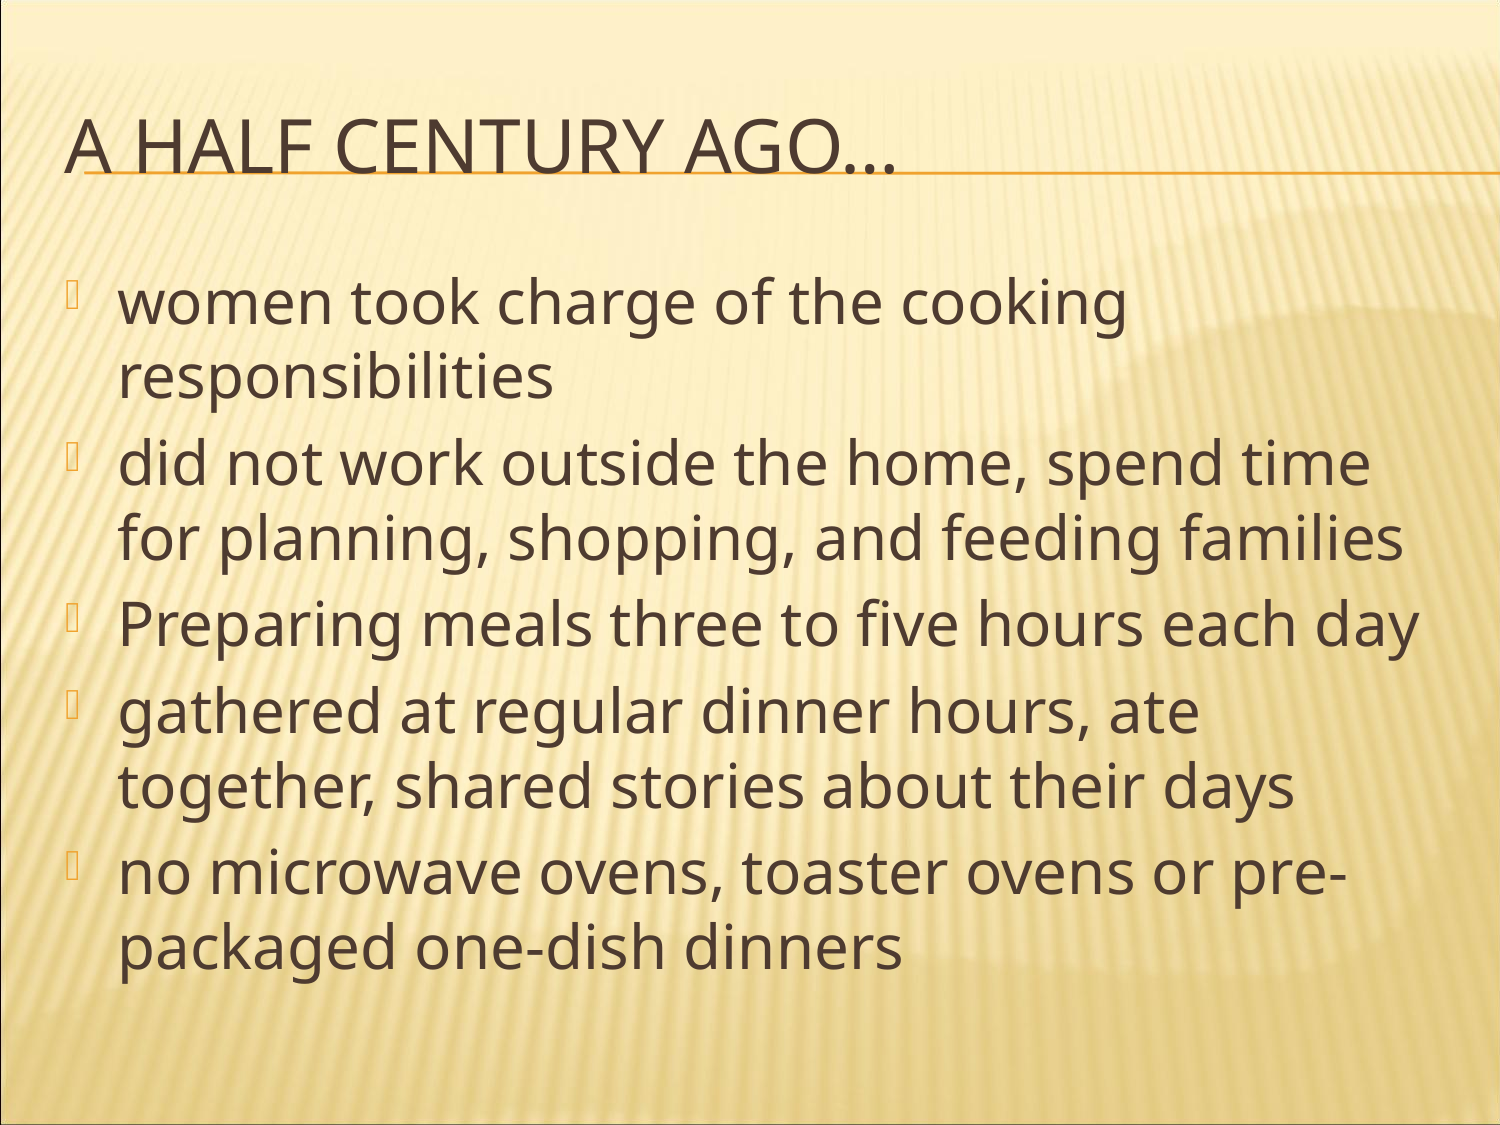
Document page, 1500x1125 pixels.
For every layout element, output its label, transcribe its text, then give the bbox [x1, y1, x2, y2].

picture [0, 0, 1500, 1125]
title A half century ago… [50, 75, 1475, 213]
list women took charge of the cooking responsibilities did not work outside the home, spend time for planning, shopping, and feeding families Preparing meals three to five hours each day gathered at regular dinner hours, ate together, shared stories about their days no microwave ovens, toaster ovens or pre-packaged one-dish dinners [50, 254, 1475, 998]
